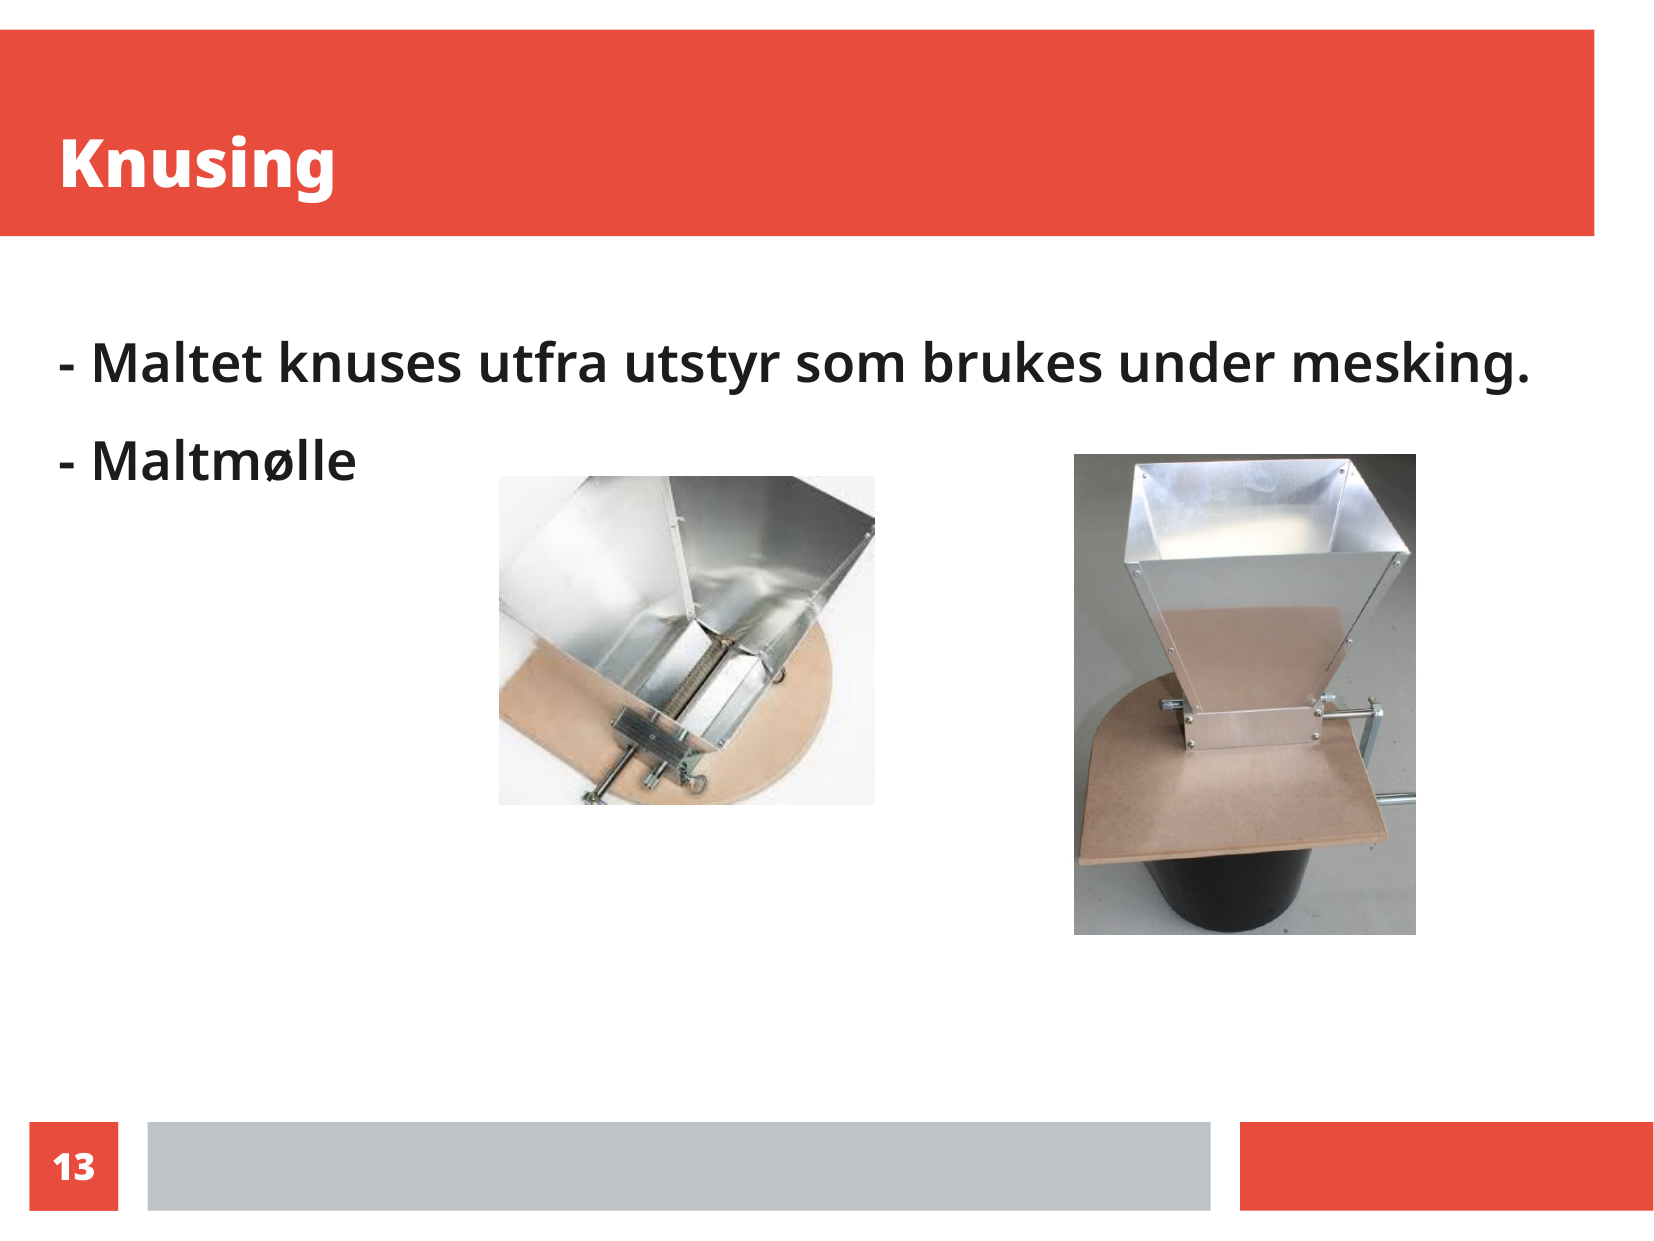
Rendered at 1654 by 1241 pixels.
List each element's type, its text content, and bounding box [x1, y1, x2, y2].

list - Maltet knuses utfra utstyr som brukes under mesking. - Maltmølle [59, 324, 1565, 1093]
title Knusing [59, 59, 1595, 207]
picture [925, 454, 1565, 935]
picture [499, 476, 875, 805]
